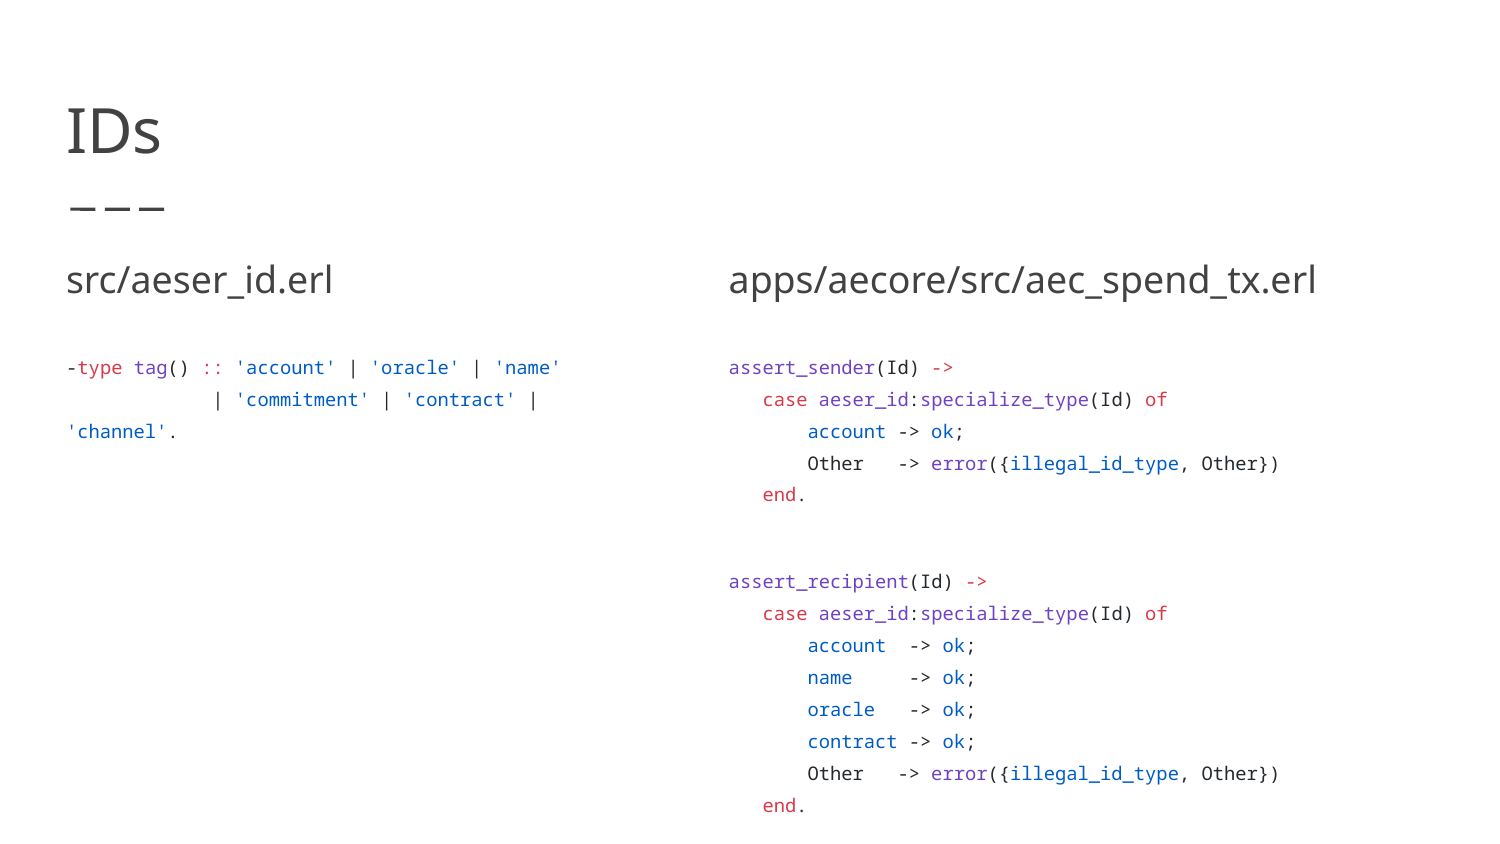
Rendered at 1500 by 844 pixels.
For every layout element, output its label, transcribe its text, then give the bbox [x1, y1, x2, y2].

list apps/aecore/src/aec_spend_tx.erl assert_sender(Id) -> case aeser_id:specialize_type(Id) of account -> ok; Other -> error({illegal_id_type, Other}) end. assert_recipient(Id) -> case aeser_id:specialize_type(Id) of account -> ok; name -> ok; oracle -> ok; contract -> ok; Other -> error({illegal_id_type, Other}) end. [713, 240, 1500, 844]
list src/aeser_id.erl -type tag() :: 'account' | 'oracle' | 'name' | 'commitment' | 'contract' | 'channel'. [51, 240, 639, 464]
title IDs [51, 61, 1449, 182]
